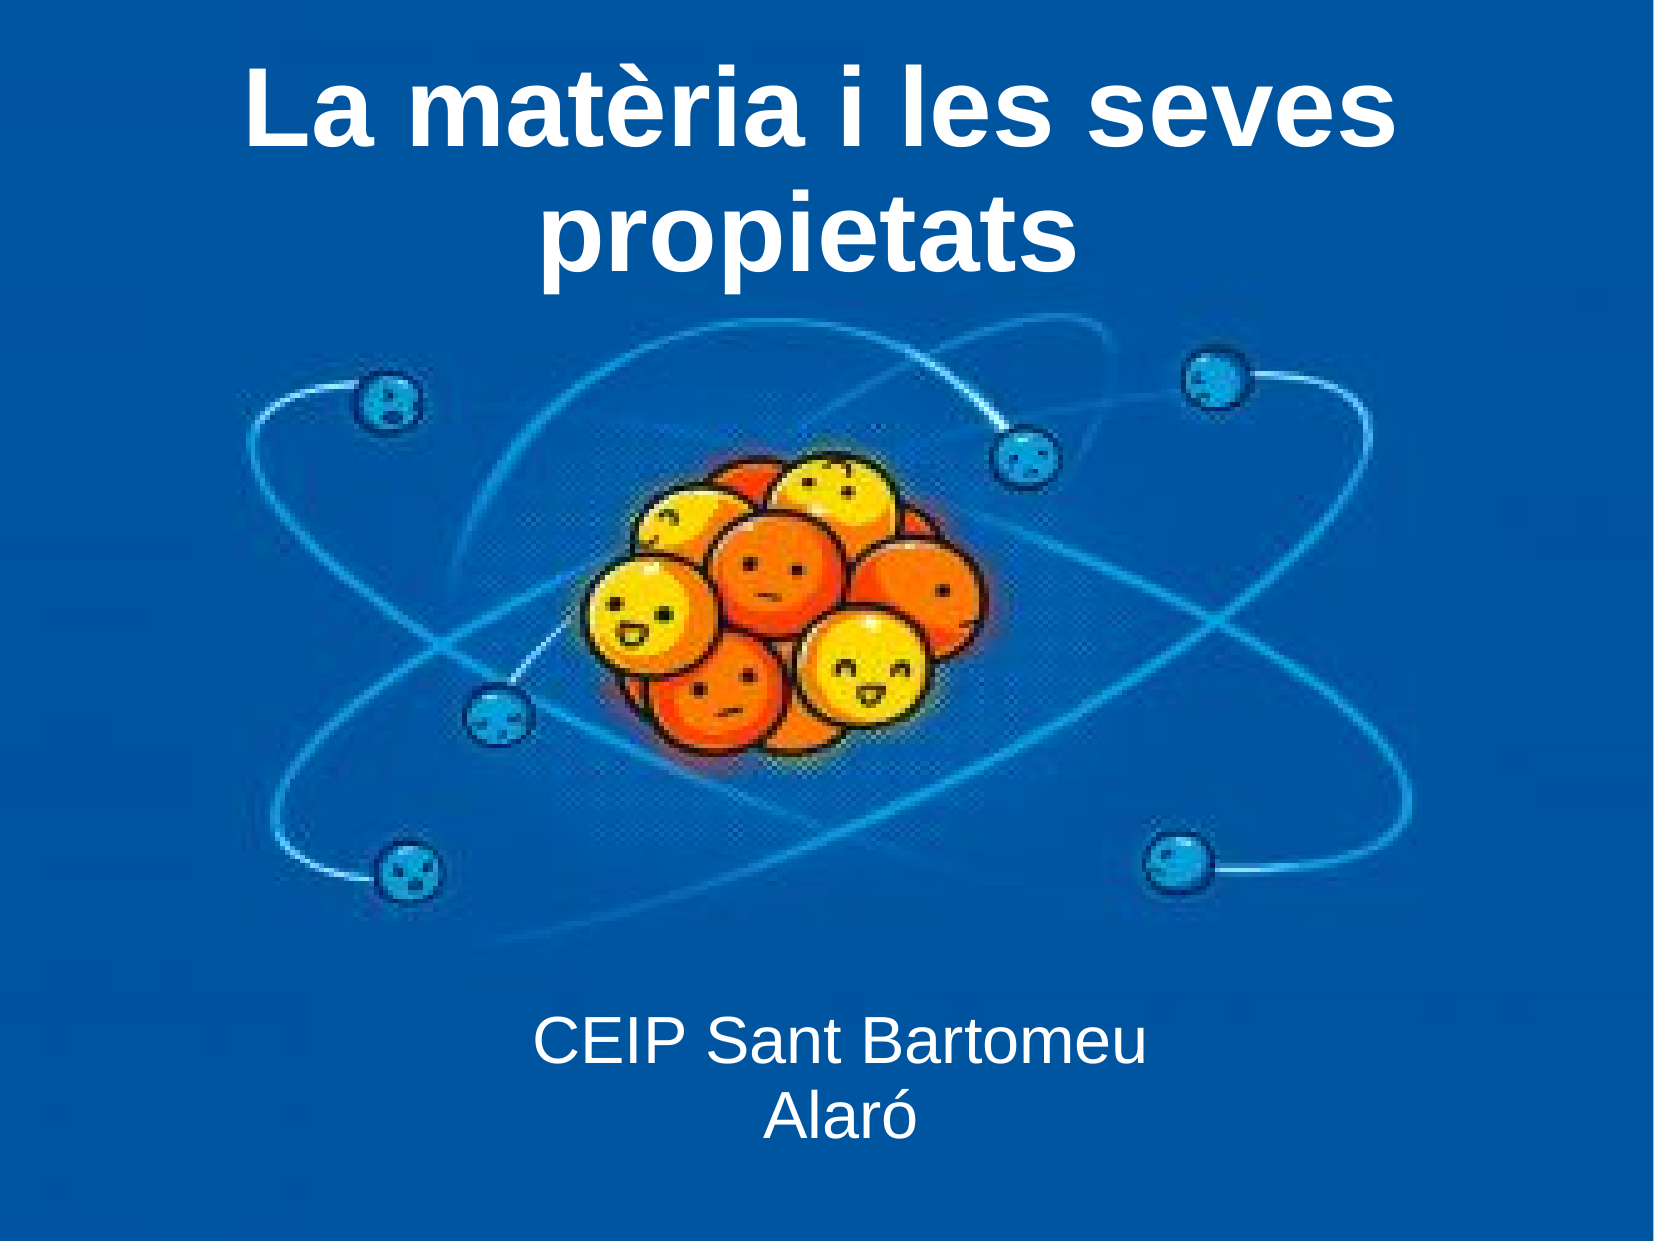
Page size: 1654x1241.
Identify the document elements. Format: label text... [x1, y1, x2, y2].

subtitle CEIP Sant Bartomeu Alaró [531, 1003, 1151, 1152]
title La matèria i les seves propietats [76, 44, 1565, 296]
picture [0, 0, 1654, 1241]
